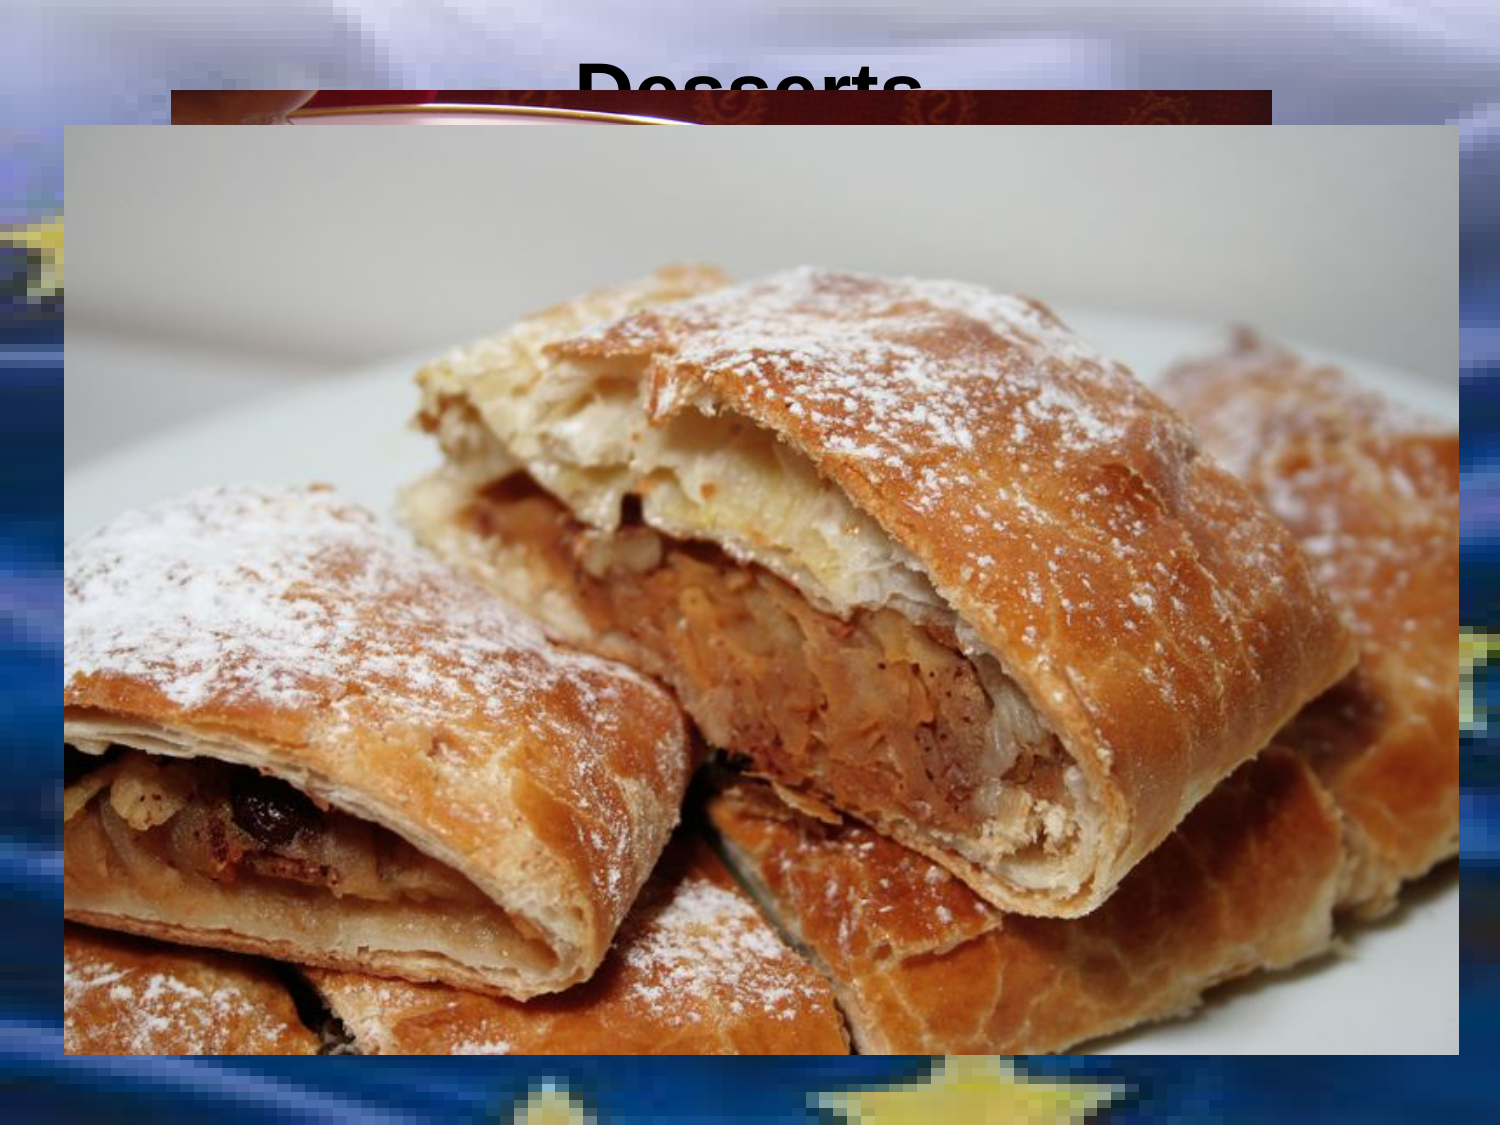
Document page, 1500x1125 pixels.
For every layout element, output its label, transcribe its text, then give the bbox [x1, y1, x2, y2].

picture [0, 0, 1500, 1125]
title Desserts [75, 31, 1426, 125]
